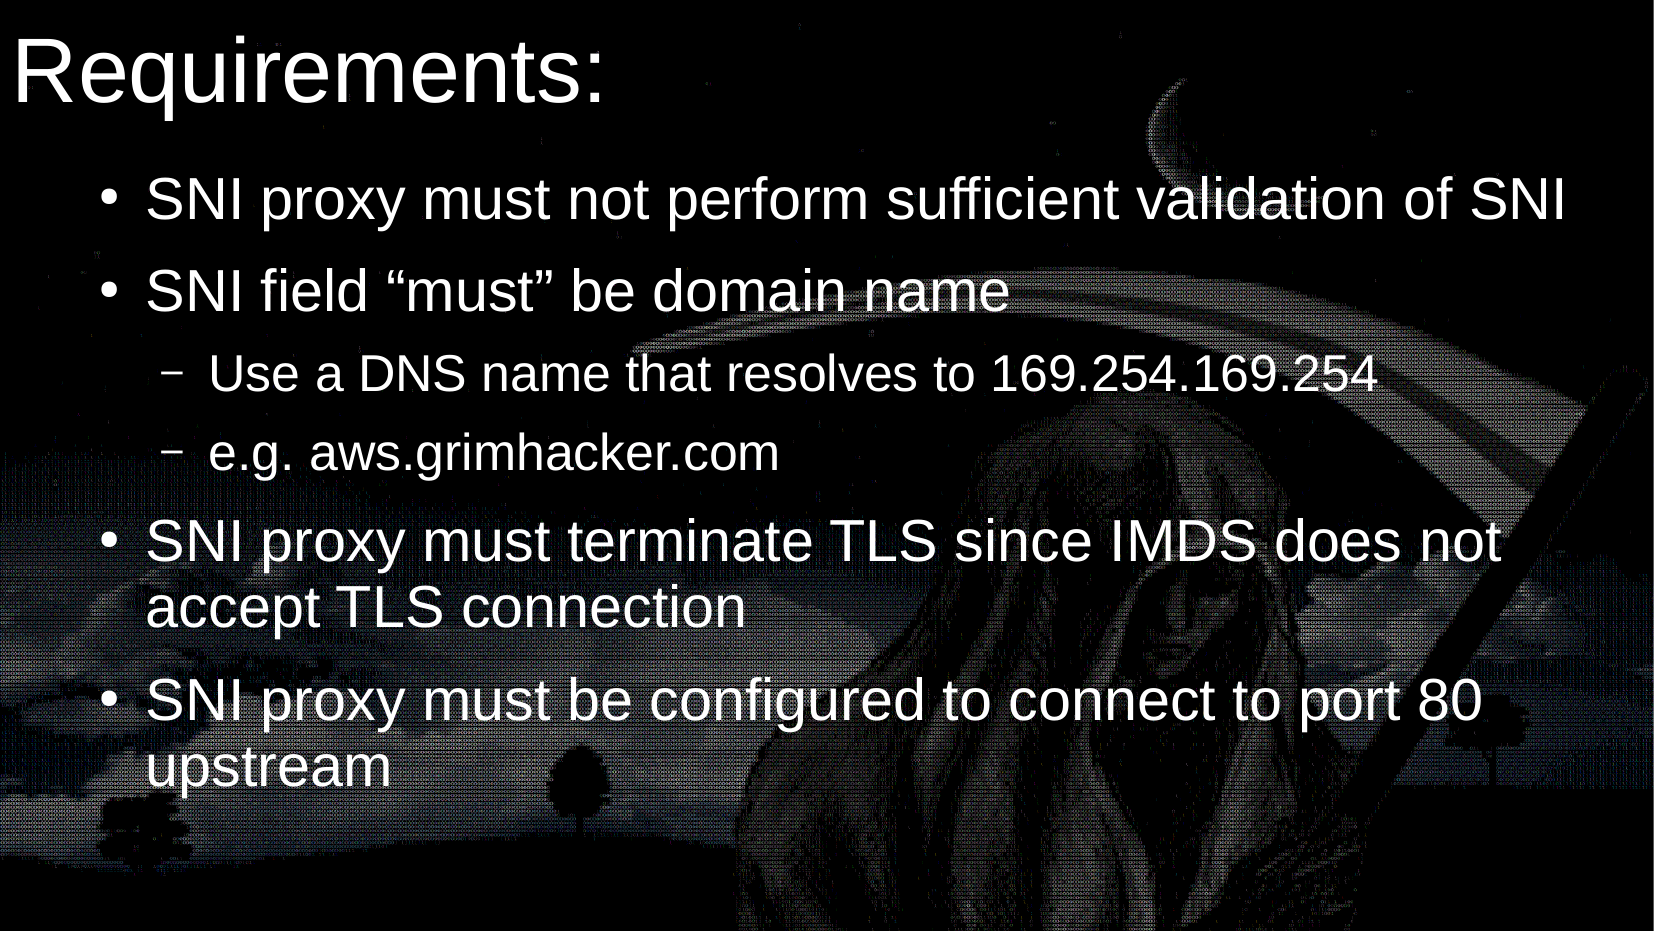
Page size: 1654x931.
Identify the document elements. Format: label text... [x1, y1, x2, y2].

list SNI proxy must not perform sufficient validation of SNI SNI field “must” be domain name Use a DNS name that resolves to 169.254.169.254 e.g. aws.grimhacker.com SNI proxy must terminate TLS since IMDS does not accept TLS connection SNI proxy must be configured to connect to port 80 upstream [82, 165, 1571, 827]
title Requirements: [11, 10, 1642, 131]
picture [0, 0, 1654, 931]
